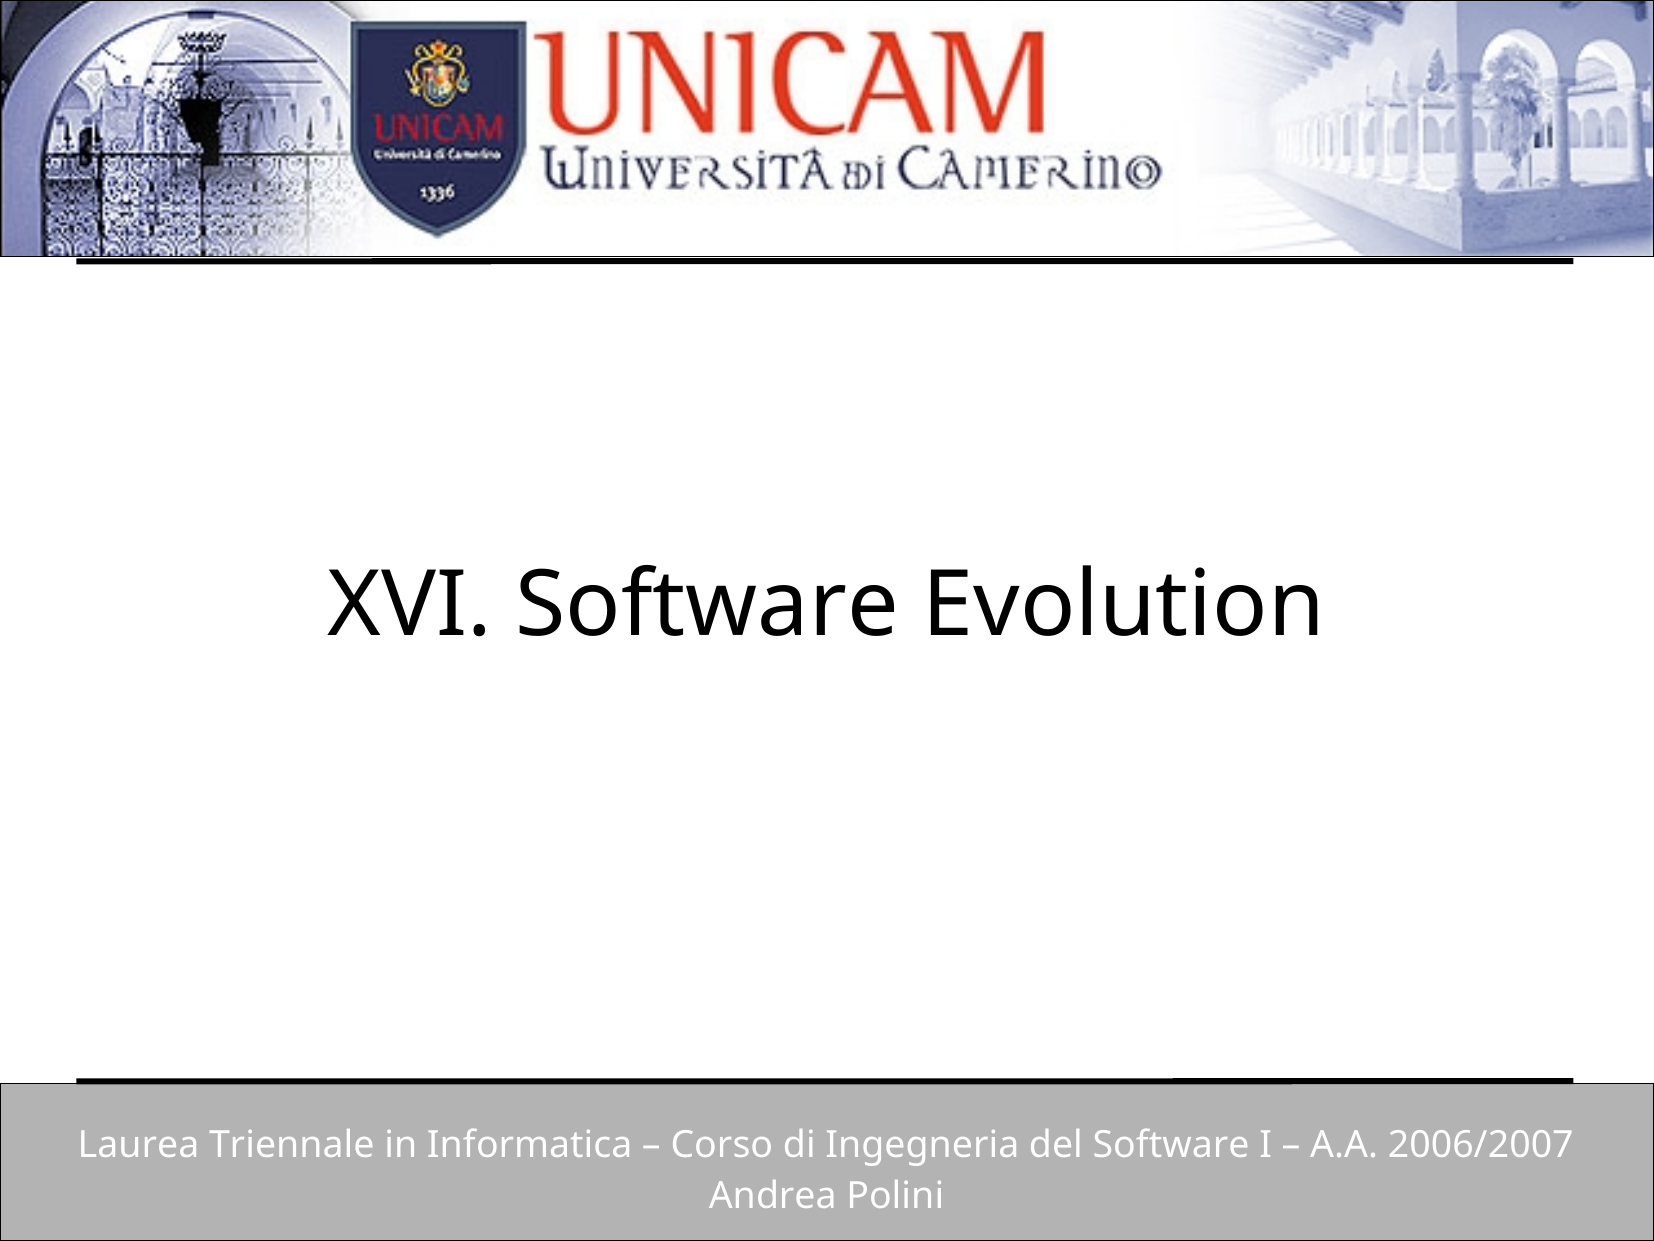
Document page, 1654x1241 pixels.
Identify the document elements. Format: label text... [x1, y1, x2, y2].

picture [1, 1, 1653, 256]
title XVI. Software Evolution [82, 495, 1571, 704]
